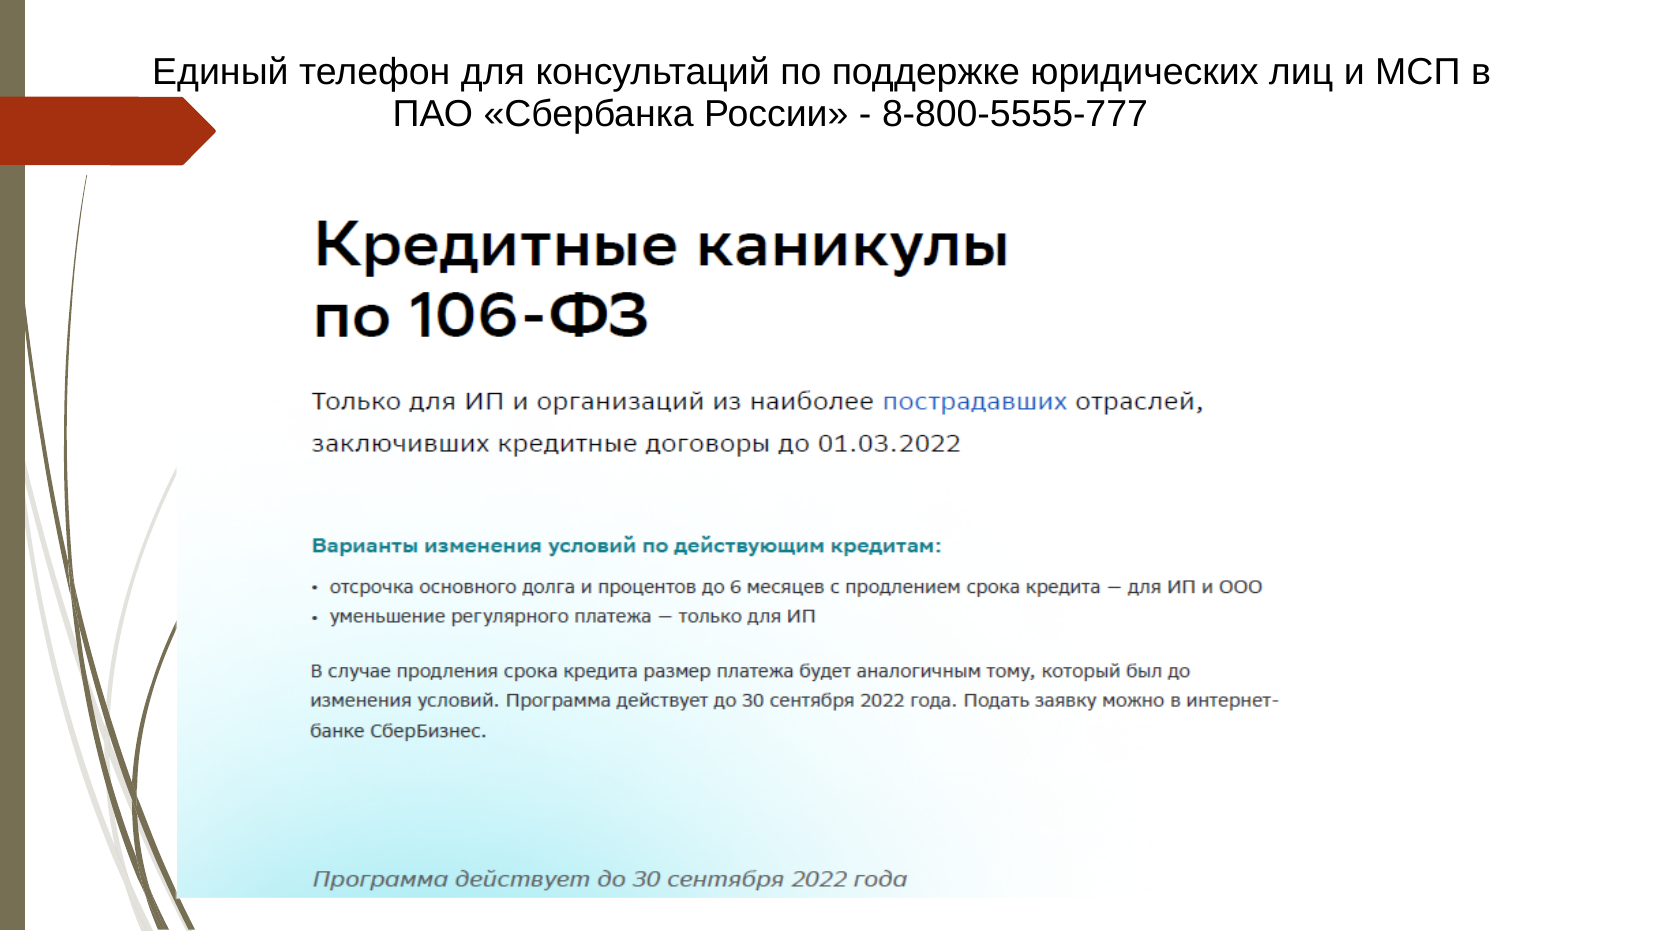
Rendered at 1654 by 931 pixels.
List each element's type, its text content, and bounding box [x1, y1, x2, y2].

text_box Единый телефон для консультаций по поддержке юридических лиц и МСП в ПАО «Сбербанка России» - 8-800-5555-777 [137, 42, 1560, 142]
picture [177, 188, 1559, 898]
